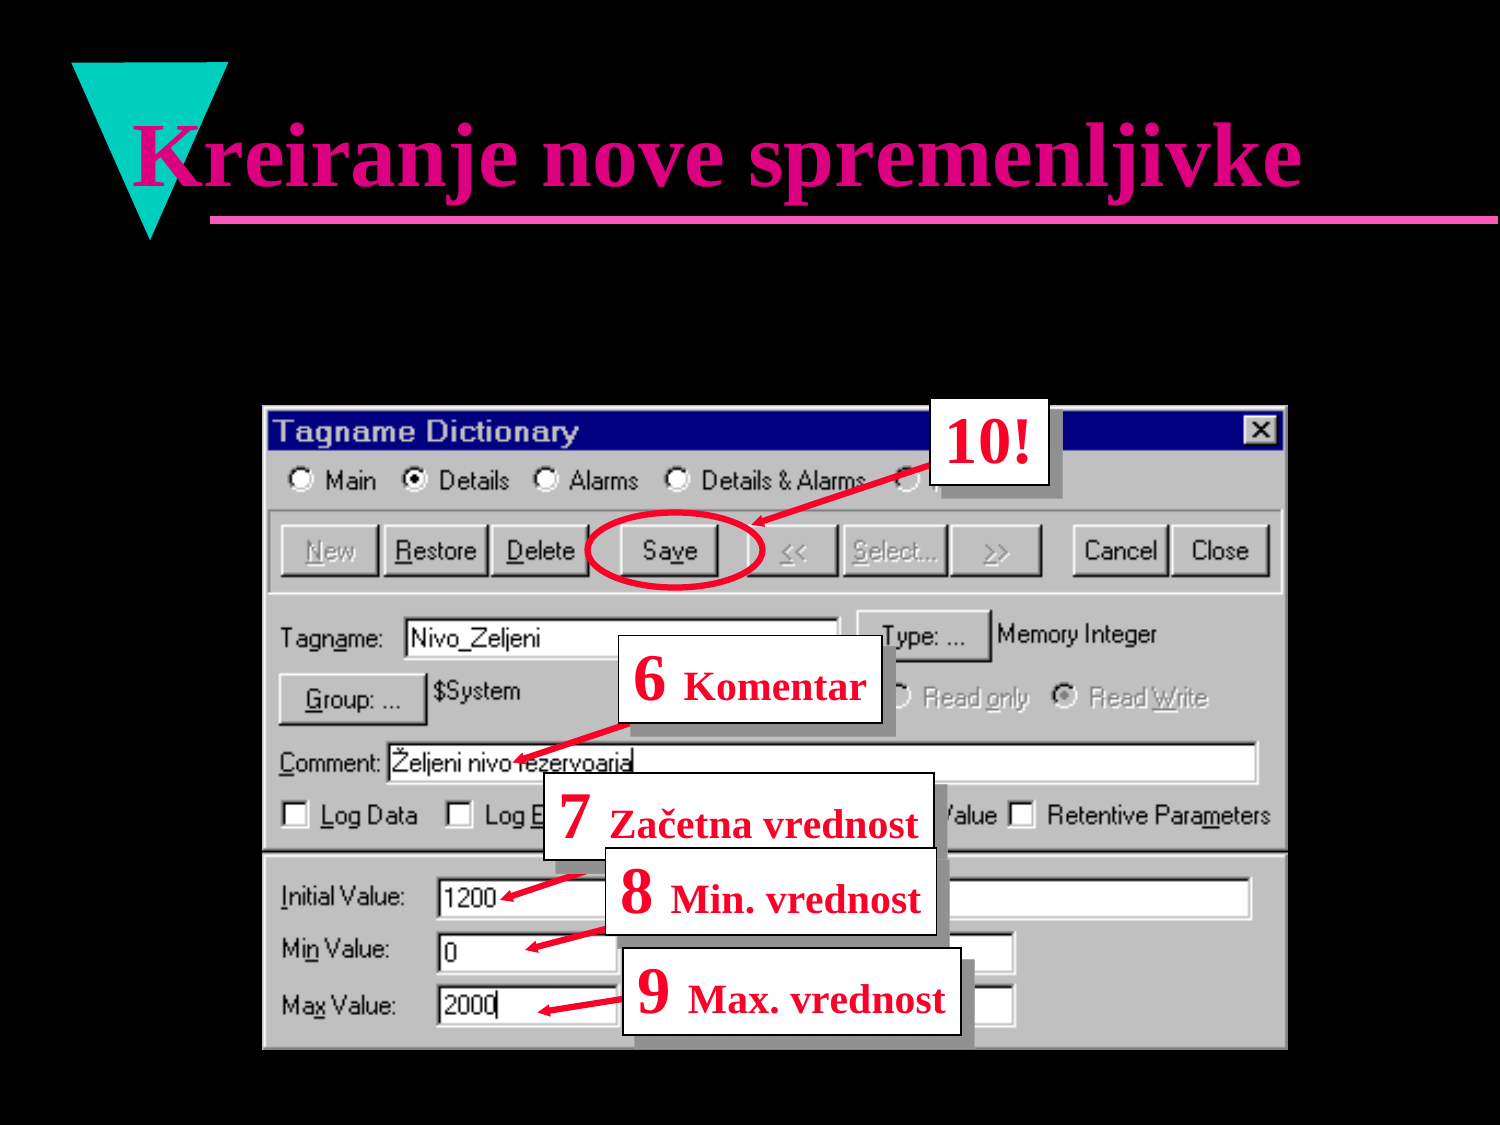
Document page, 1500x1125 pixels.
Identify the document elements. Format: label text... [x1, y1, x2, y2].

text_box 10! [929, 397, 1049, 486]
text_box 6 Komentar [618, 635, 883, 723]
text_box 7 Začetna vrednost [543, 772, 935, 861]
title Kreiranje nove spremenljivke [117, 63, 1426, 251]
chart [262, 405, 1288, 1051]
text_box 9 Max. vrednost [622, 947, 962, 1036]
text_box 8 Min. vrednost [605, 847, 937, 936]
